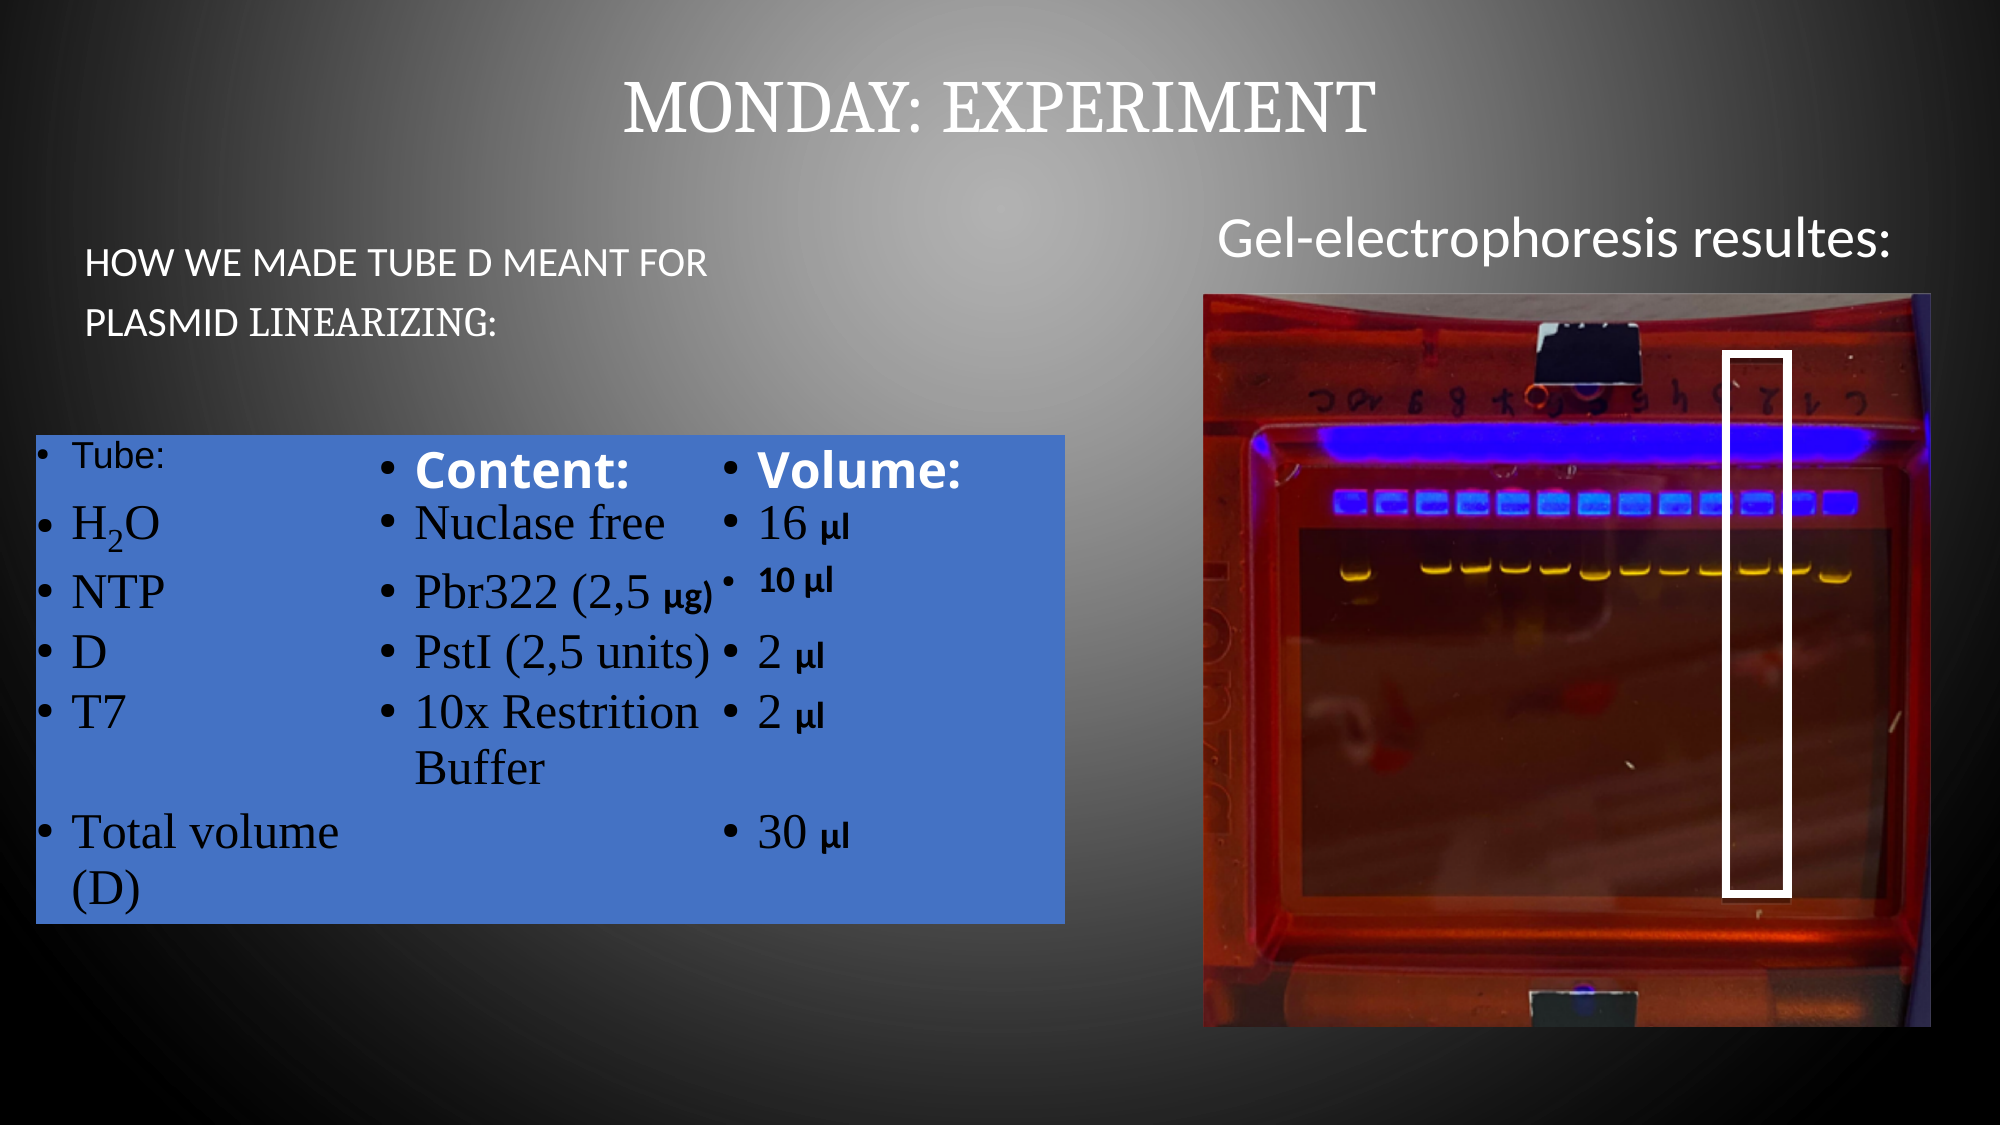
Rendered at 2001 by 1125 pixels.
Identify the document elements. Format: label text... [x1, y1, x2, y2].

table_cell 10 µl [722, 564, 1065, 624]
table_header Volume: [722, 435, 1065, 495]
table_cell 2 µl [722, 684, 1065, 804]
picture [1202, 293, 1931, 1027]
title Monday: Experiment [137, 0, 1863, 218]
table_cell 2 µl [722, 624, 1065, 684]
table_cell 16 µl [722, 495, 1065, 564]
table_header Tube: [36, 435, 379, 495]
table_cell D [36, 624, 379, 684]
table_cell NTP [36, 564, 379, 624]
text_box Gel-electrophoresis resultes: [1202, 191, 1931, 278]
table_cell PstI (2,5 units) [379, 624, 722, 684]
table_cell 30 µl [722, 804, 1065, 924]
table_cell T7 [36, 684, 379, 804]
list How we made tube D meant for plasmid linearizing: [69, 217, 762, 390]
table_cell Nuclase free [379, 495, 722, 564]
table_header Content: [379, 435, 722, 495]
table_cell 10x Restrition Buffer [379, 684, 722, 804]
table_cell Pbr322 (2,5 µg) [379, 564, 722, 624]
table_cell H2O [36, 495, 379, 564]
table_cell Total volume (D) [36, 804, 379, 924]
table_cell [379, 804, 722, 924]
